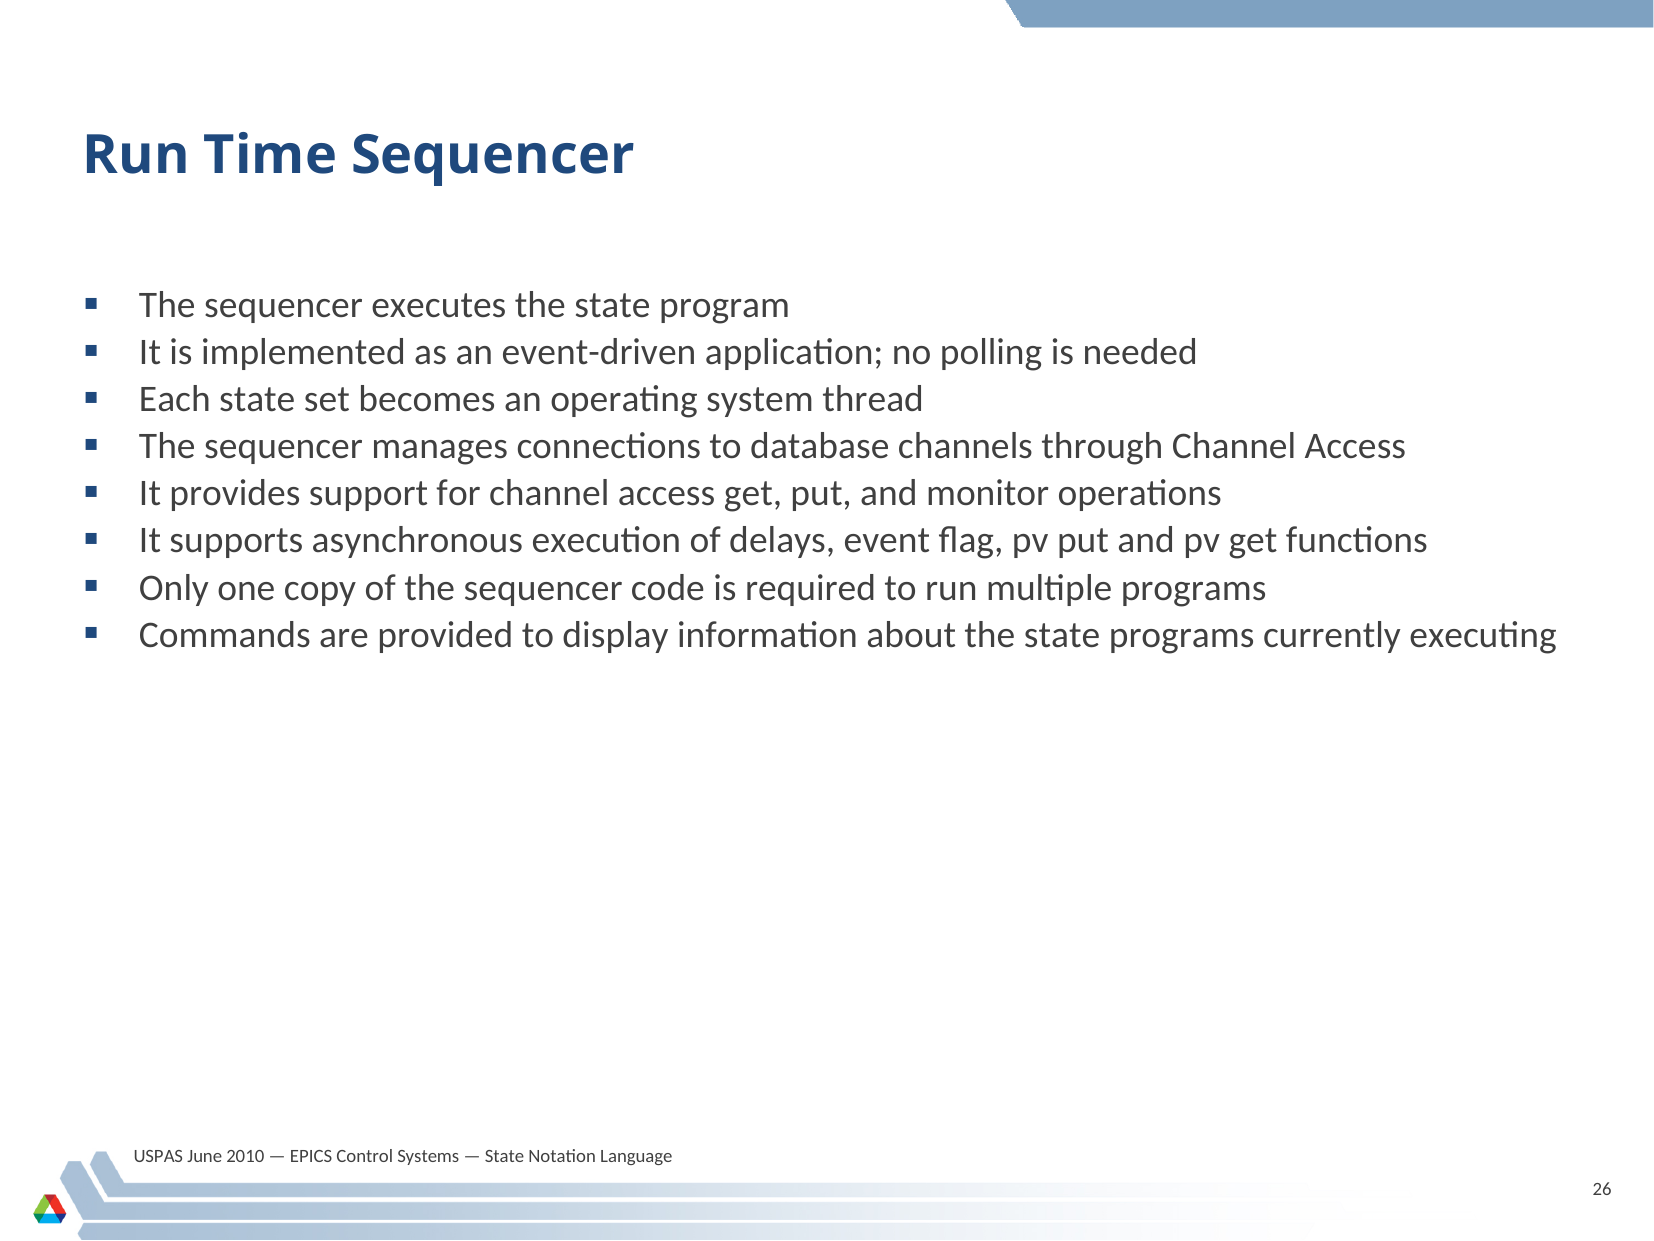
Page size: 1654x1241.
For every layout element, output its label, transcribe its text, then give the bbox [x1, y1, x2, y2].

picture [0, 0, 1654, 29]
title Run Time Sequencer [82, 49, 1571, 257]
picture [0, 1143, 1654, 1240]
list The sequencer executes the state program It is implemented as an event-driven application; no polling is needed Each state set becomes an operating system thread The sequencer manages connections to database channels through Channel Access It provides support for channel access get, put, and monitor operations It supports asynchronous execution of delays, event flag, pv put and pv get functions Only one copy of the sequencer code is required to run multiple programs Commands are provided to display information about the state programs currently executing [82, 289, 1571, 834]
